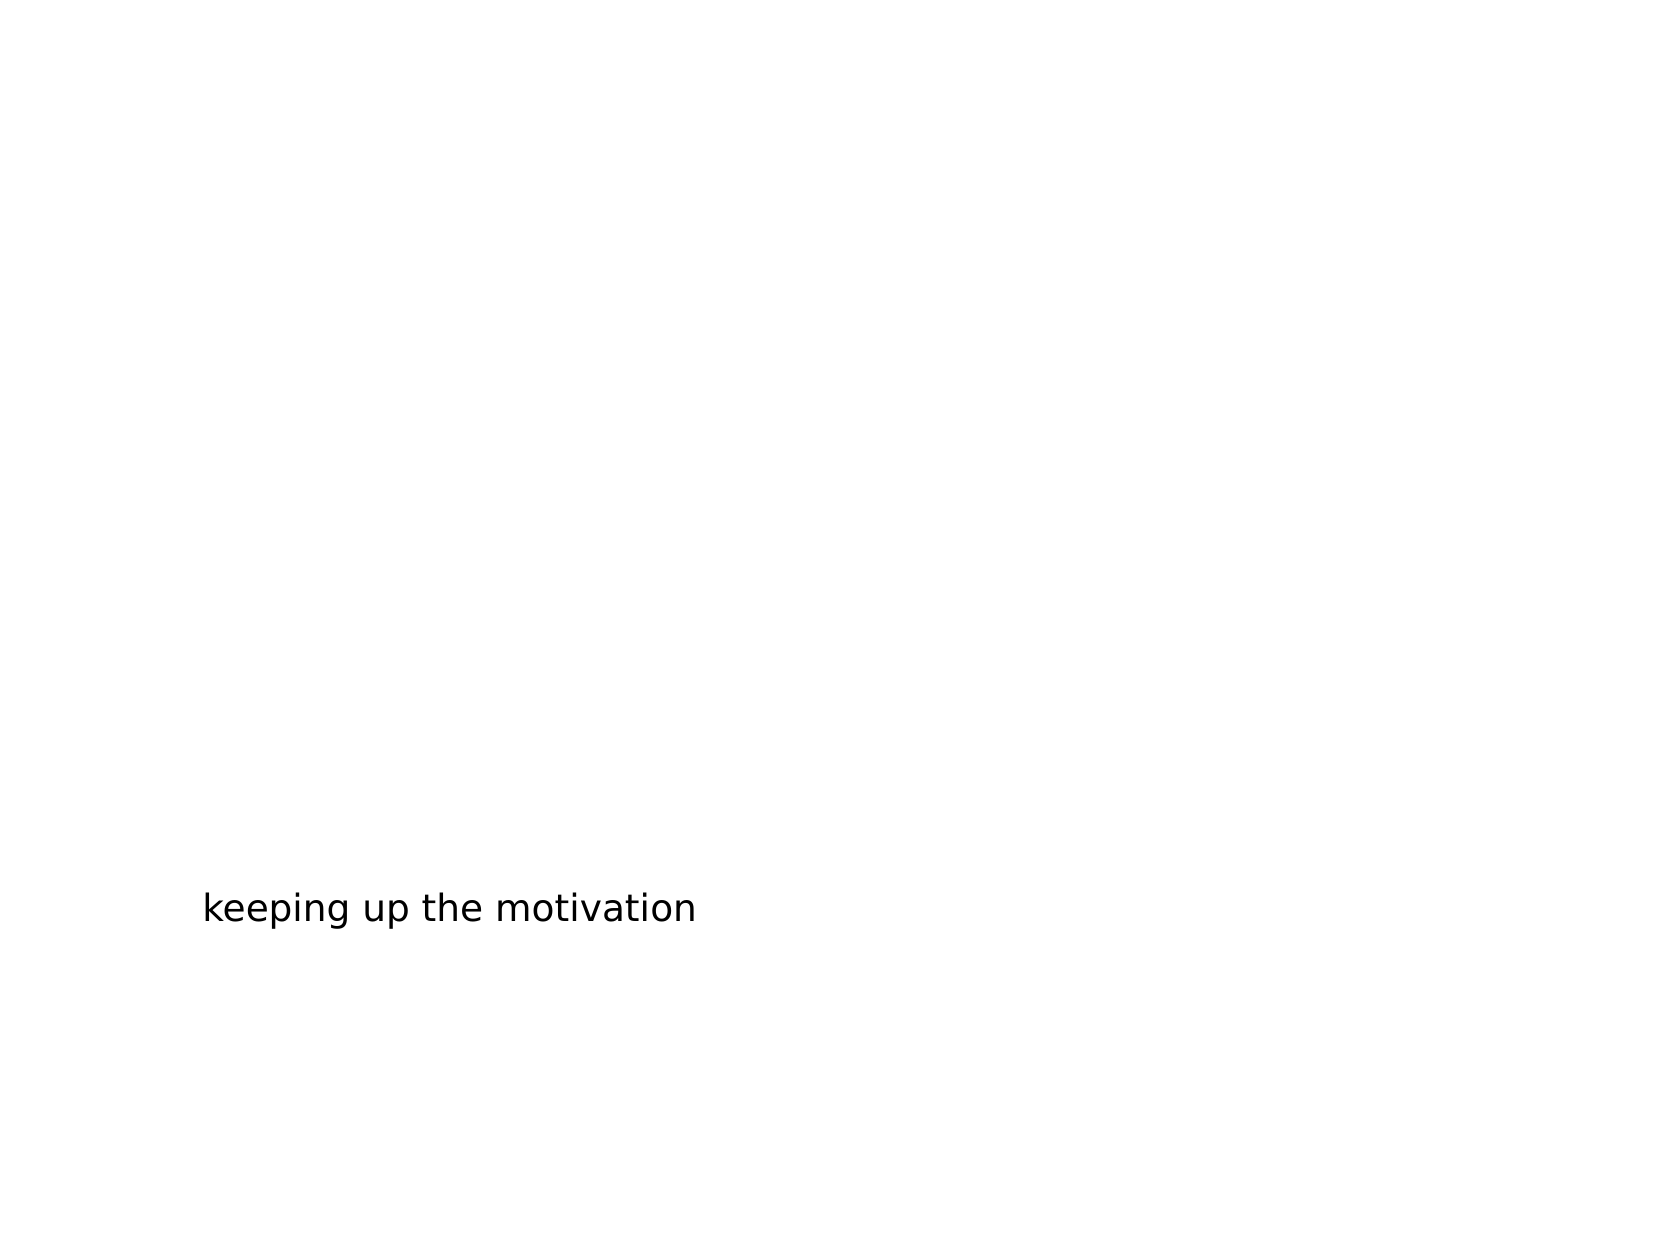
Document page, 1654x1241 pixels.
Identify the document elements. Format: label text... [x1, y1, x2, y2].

text_box keeping up the motivation [187, 879, 713, 938]
